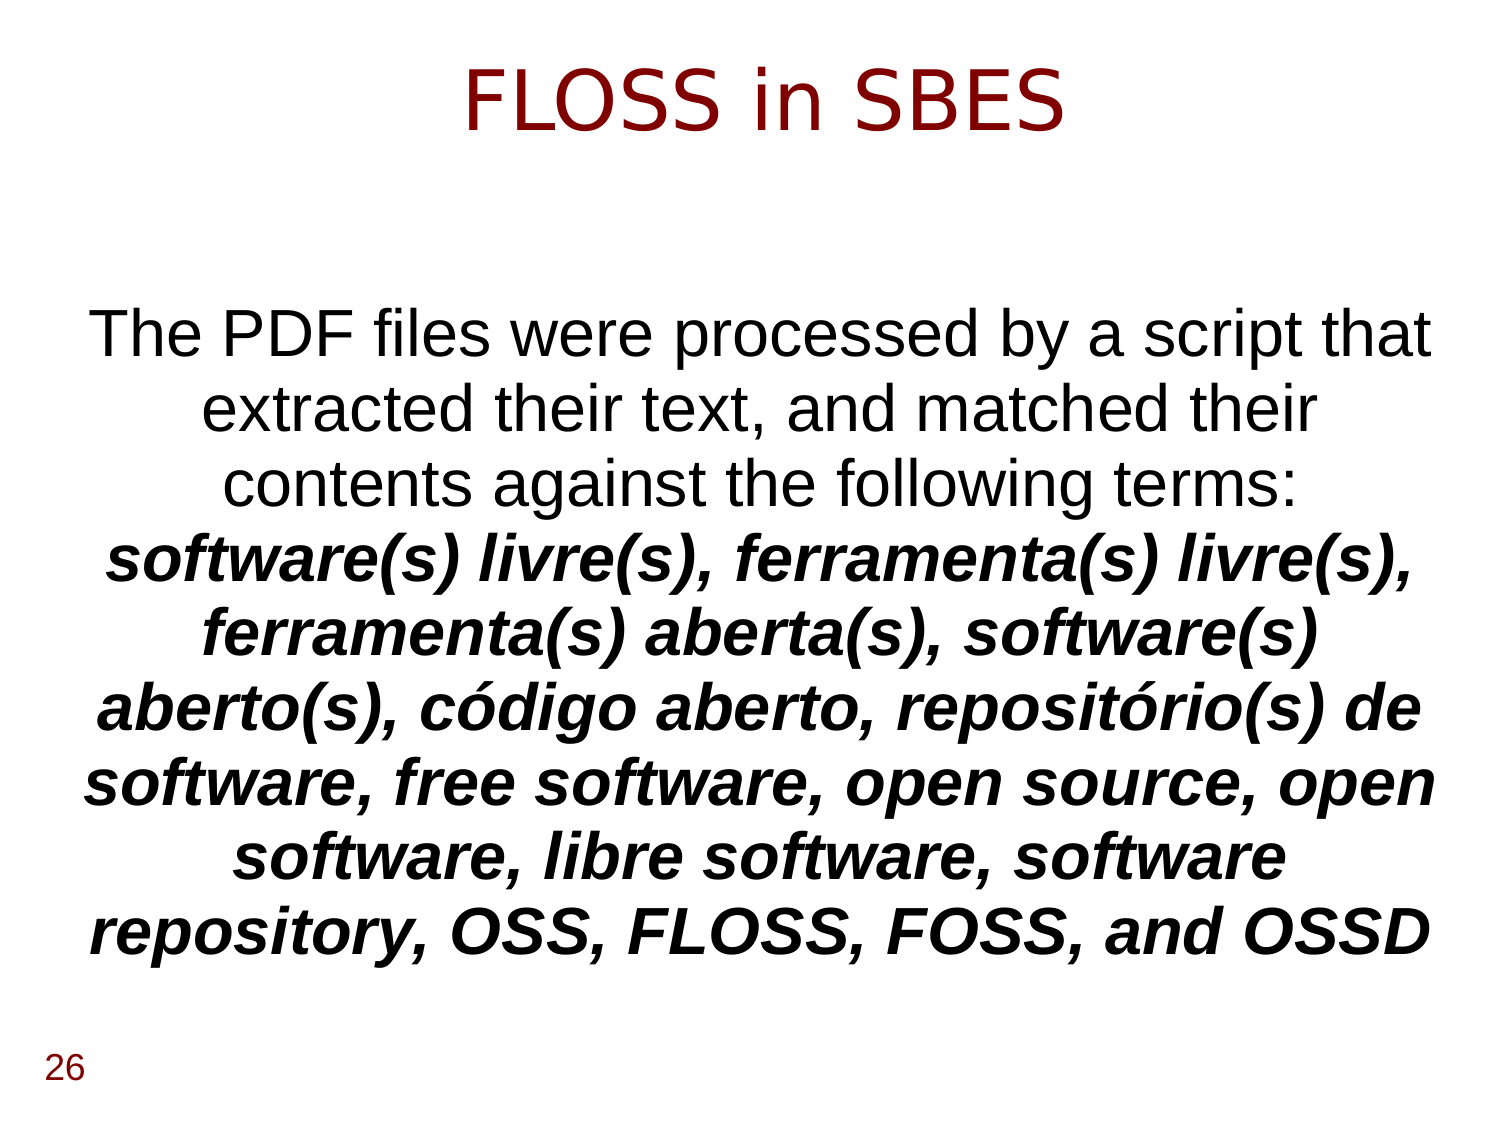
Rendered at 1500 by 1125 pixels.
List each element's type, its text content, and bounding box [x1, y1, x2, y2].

subtitle The PDF files were processed by a script that extracted their text, and matched their contents against the following terms: software(s) livre(s), ferramenta(s) livre(s), ferramenta(s) aberta(s), software(s) aberto(s), código aberto, repositório(s) de software, free software, open source, open software, libre software, software repository, OSS, FLOSS, FOSS, and OSSD [75, 261, 1447, 1004]
title FLOSS in SBES [70, 27, 1459, 178]
